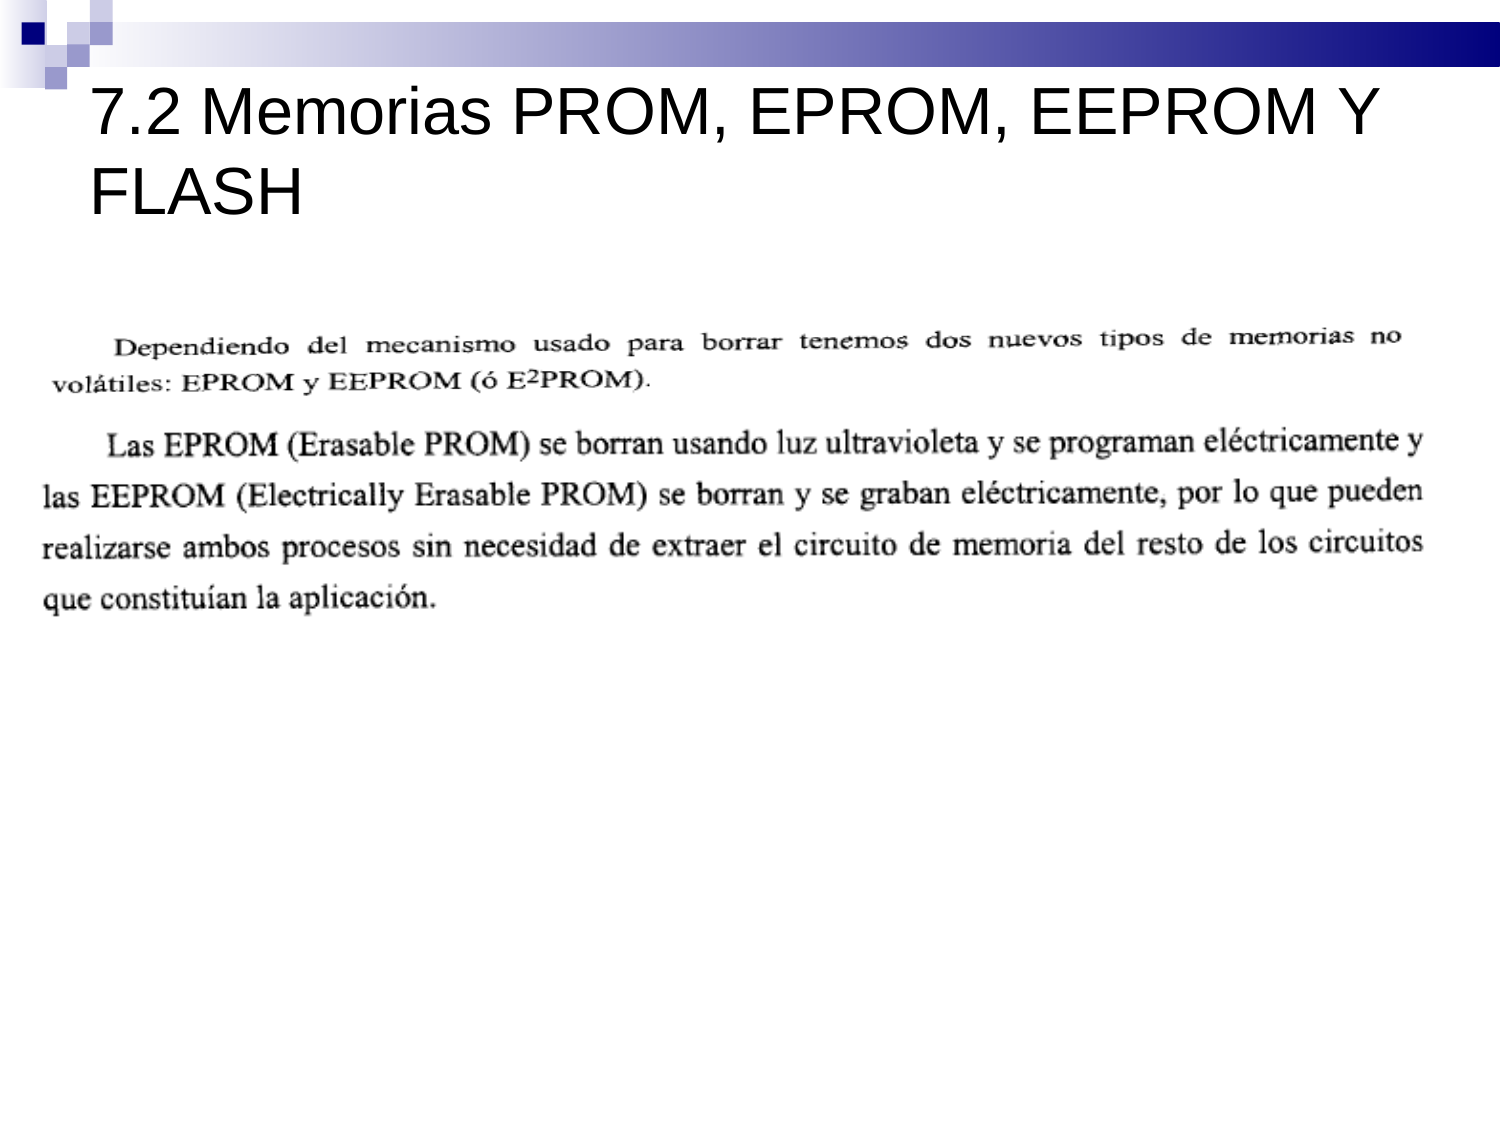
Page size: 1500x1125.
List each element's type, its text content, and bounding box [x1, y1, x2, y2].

title 7.2 Memorias PROM, EPROM, EEPROM Y FLASH [74, 59, 1459, 236]
picture [29, 302, 1460, 626]
